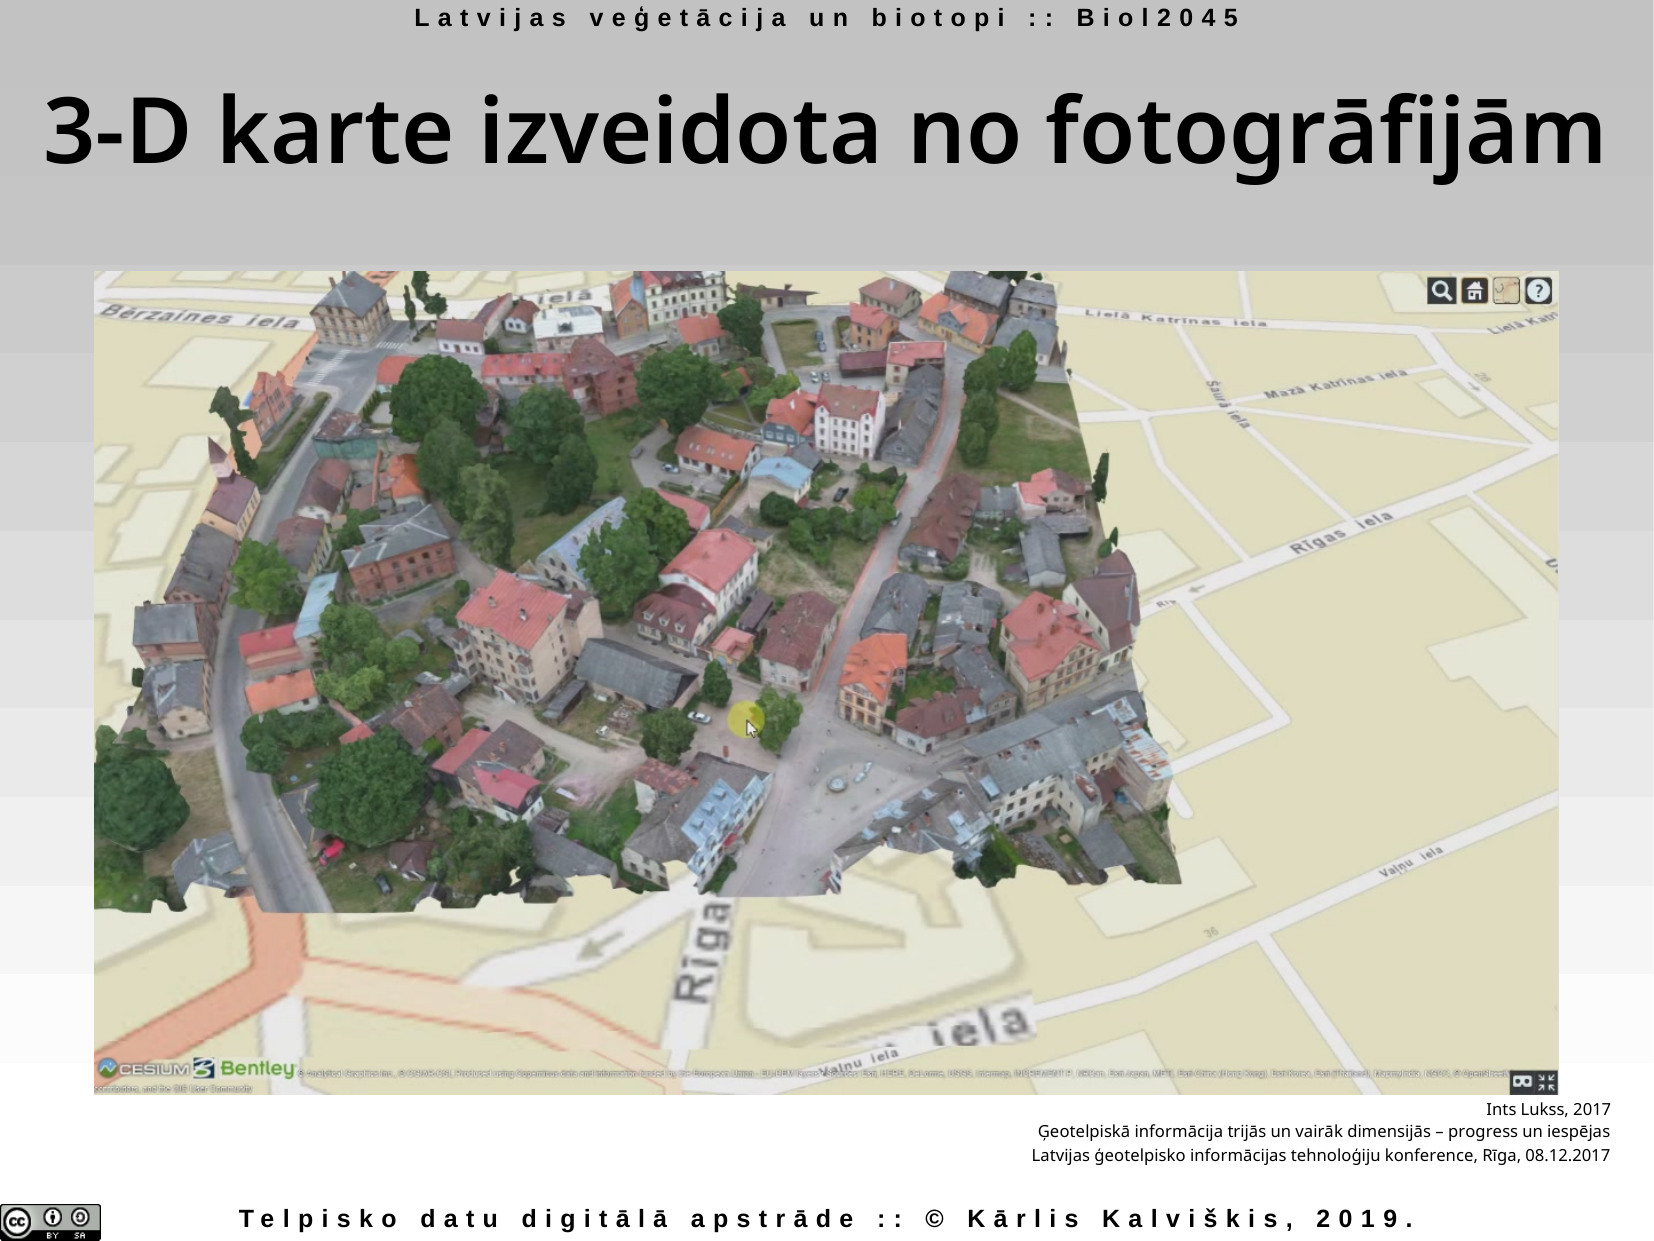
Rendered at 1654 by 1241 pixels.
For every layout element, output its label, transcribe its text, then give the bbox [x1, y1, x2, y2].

title 3-D karte izveidota no fotogrāfijām [29, 40, 1625, 288]
text_box Ints Lukss, 2017 Ģeotelpiskā informācija trijās un vairāk dimensijās – progress un iespējas Latvijas ģeotelpisko informācijas tehnoloģiju konference, Rīga, 08.12.2017 [1074, 1105, 1612, 1167]
picture [0, 0, 1654, 1241]
